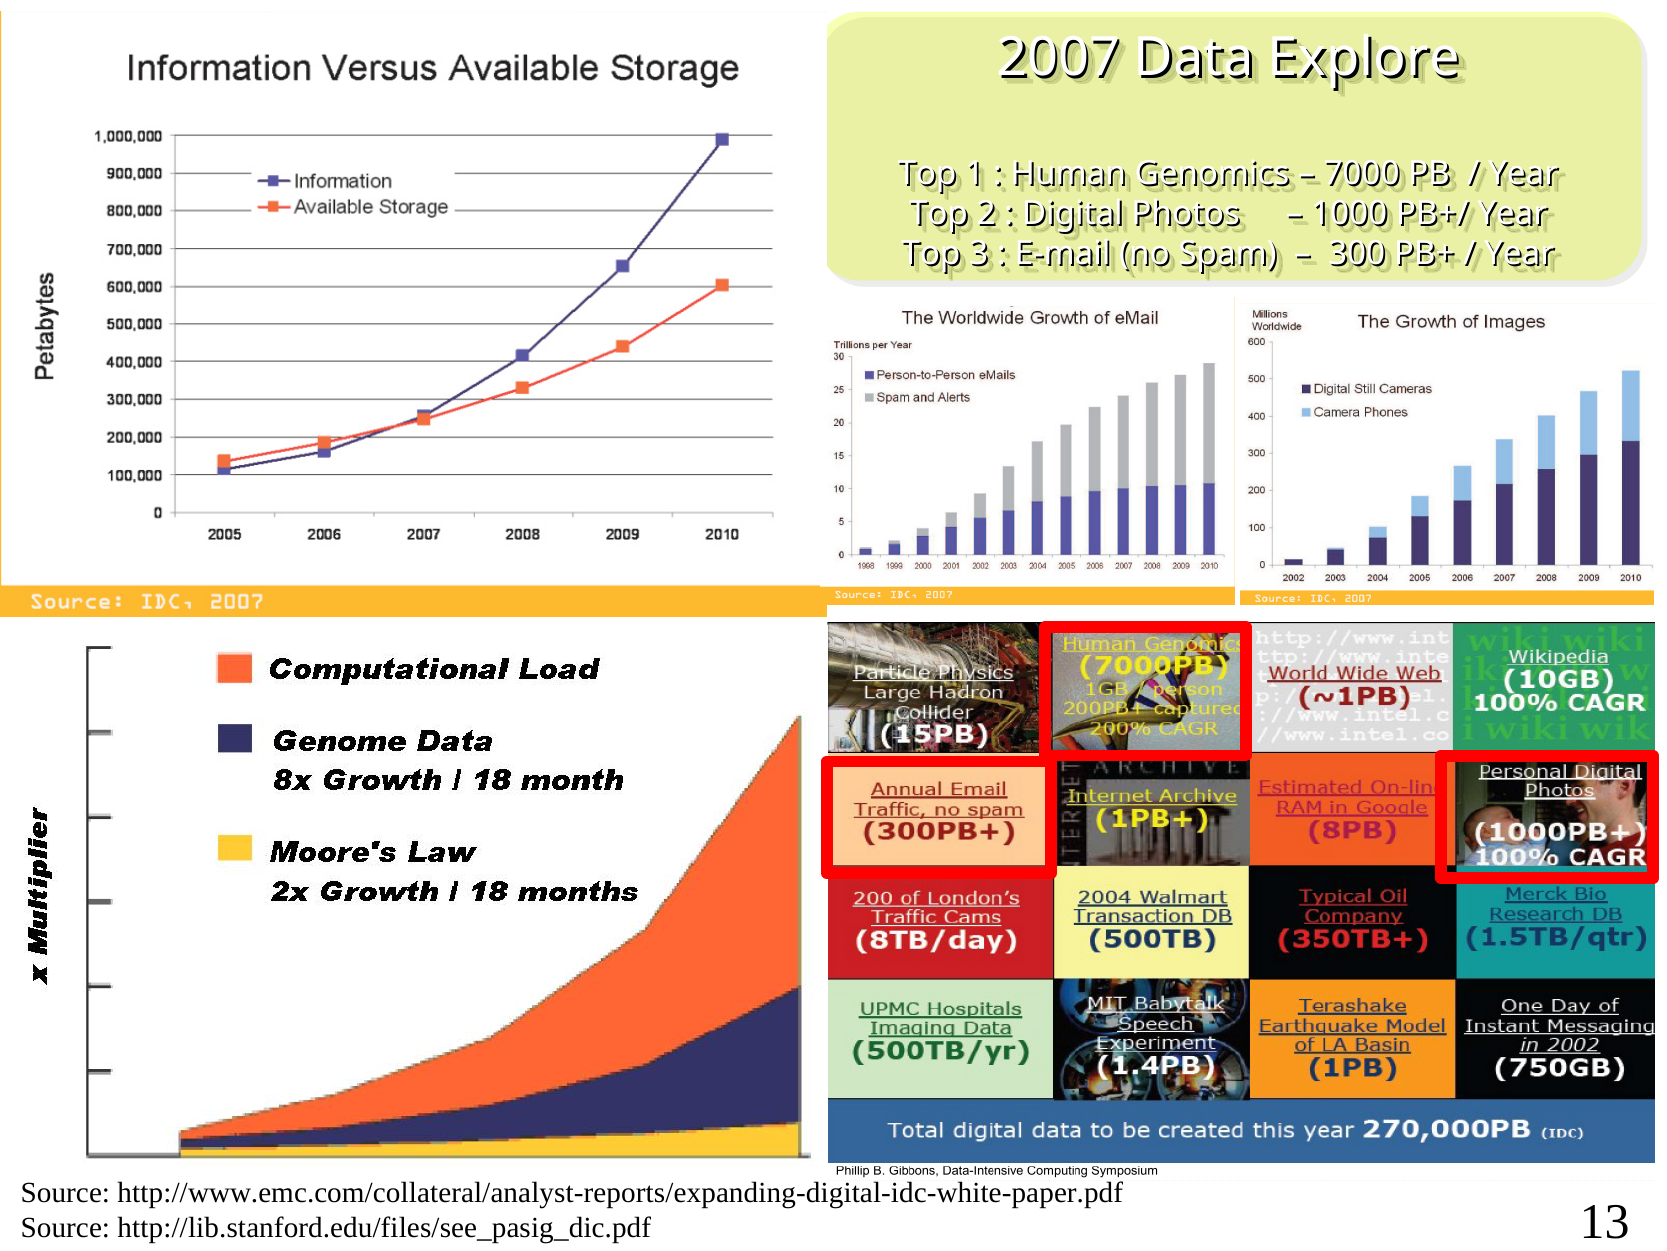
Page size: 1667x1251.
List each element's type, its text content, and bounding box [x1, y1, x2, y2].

picture [1051, 633, 1240, 750]
picture [1447, 762, 1647, 872]
text_box Source: http://www.emc.com/collateral/analyst-reports/expanding-digital-idc-white-paper.pdf Source: http://lib.stanford.edu/files/see_pasig_dic.pdf [5, 1165, 1276, 1251]
picture [0, 11, 1235, 617]
text_box 2007 Data Explore Top 1 : Human Genomics – 7000 PB / Year Top 2 : Digital Photos – 1000 PB+/ Year Top 3 : E-mail (no Spam) – 300 PB+ / Year [827, 11, 1642, 281]
picture [1240, 303, 1654, 605]
picture [833, 767, 1045, 867]
picture [0, 621, 1655, 1181]
